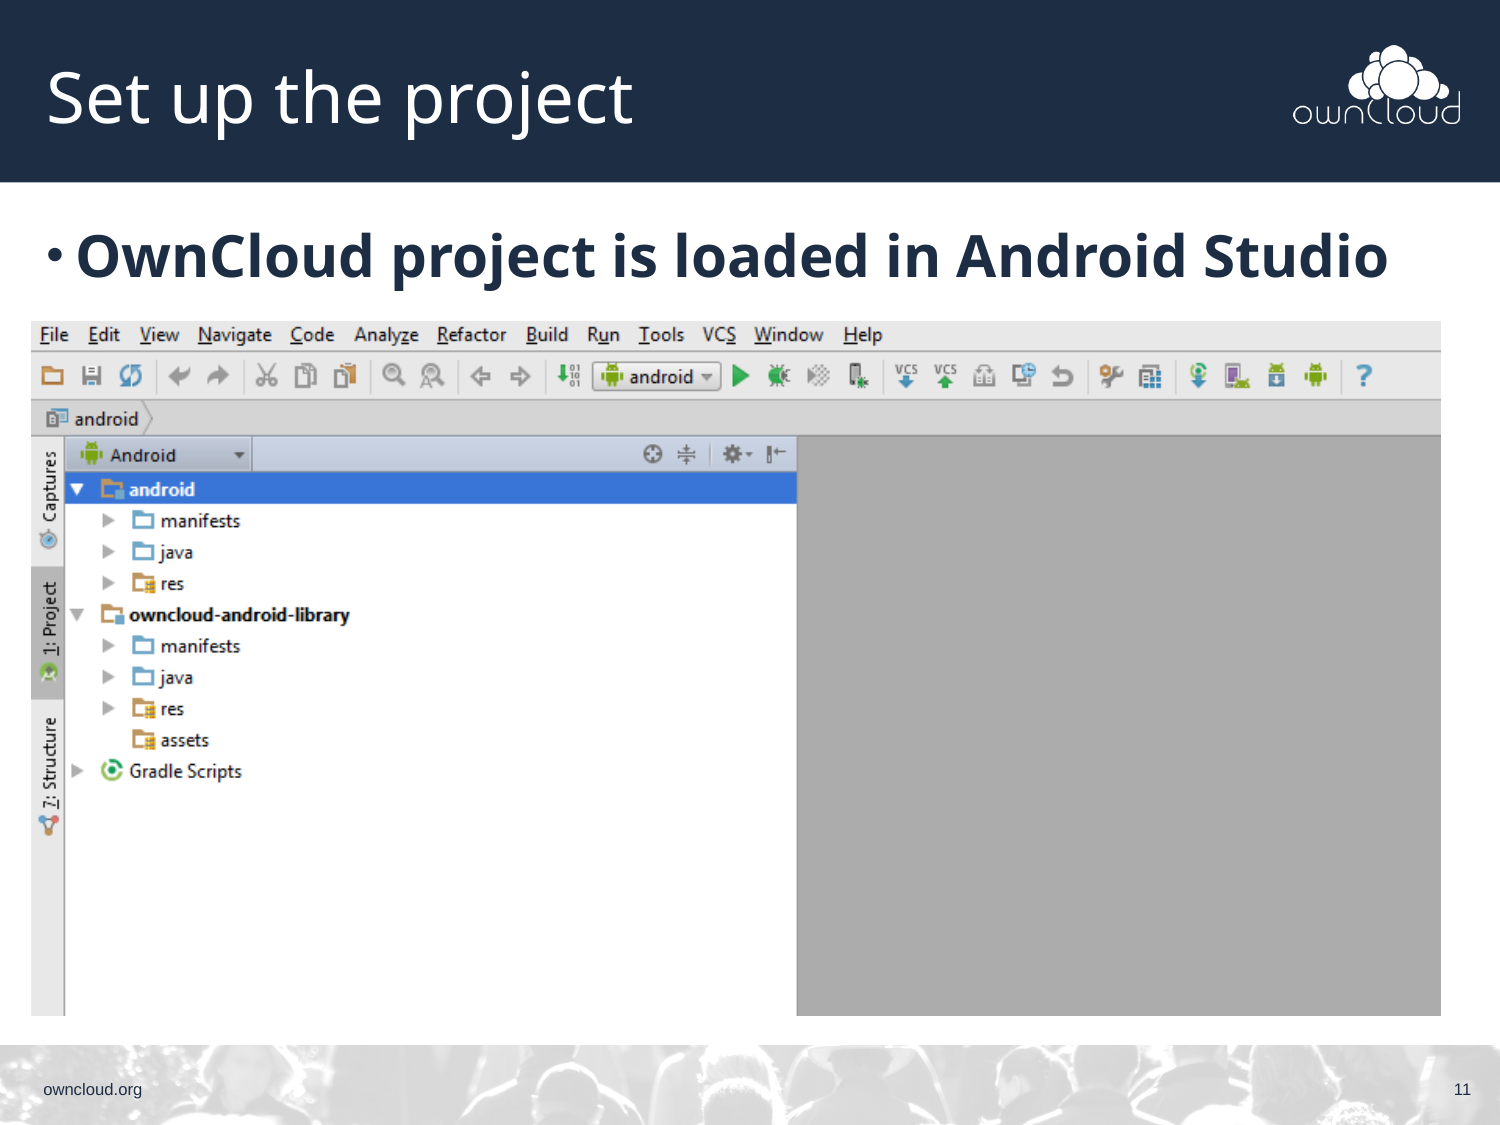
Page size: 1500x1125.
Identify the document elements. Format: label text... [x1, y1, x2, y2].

picture [1293, 45, 1460, 124]
picture [31, 321, 1441, 1016]
list OwnCloud project is loaded in Android Studio [46, 214, 1465, 1026]
picture [0, 1045, 1500, 1125]
title Set up the project [46, 5, 1258, 187]
